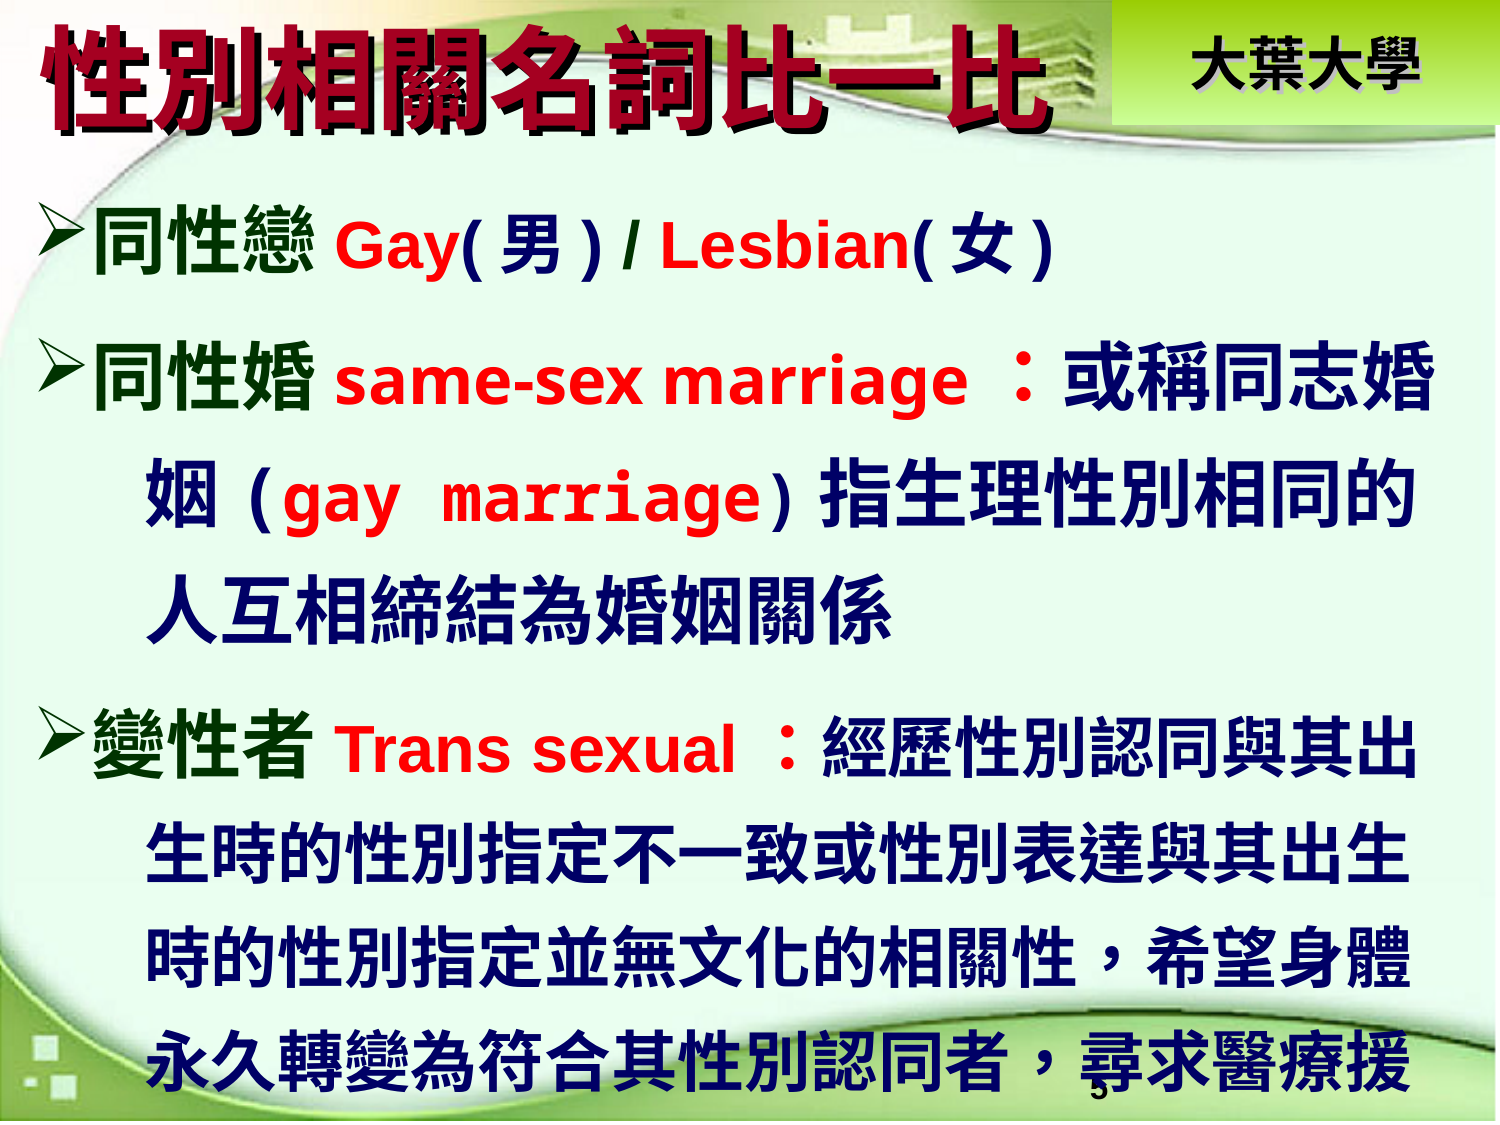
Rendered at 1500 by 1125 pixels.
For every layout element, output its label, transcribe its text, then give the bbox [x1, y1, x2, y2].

text_box 性別相關名詞比一比 [0, 0, 1154, 188]
text_box 同性戀Gay(男) / Lesbian(女) 同性婚same-sex marriage：或稱同志婚姻(gay marriage)指生理性別相同的人互相締結為婚姻關係 變性者Trans sexual：經歷性別認同與其出生時的性別指定不一致或性別表達與其出生時的性別指定並無文化的相關性，希望身體永久轉變為符合其性別認同者，尋求醫療援助是捷徑 [17, 159, 1483, 1125]
